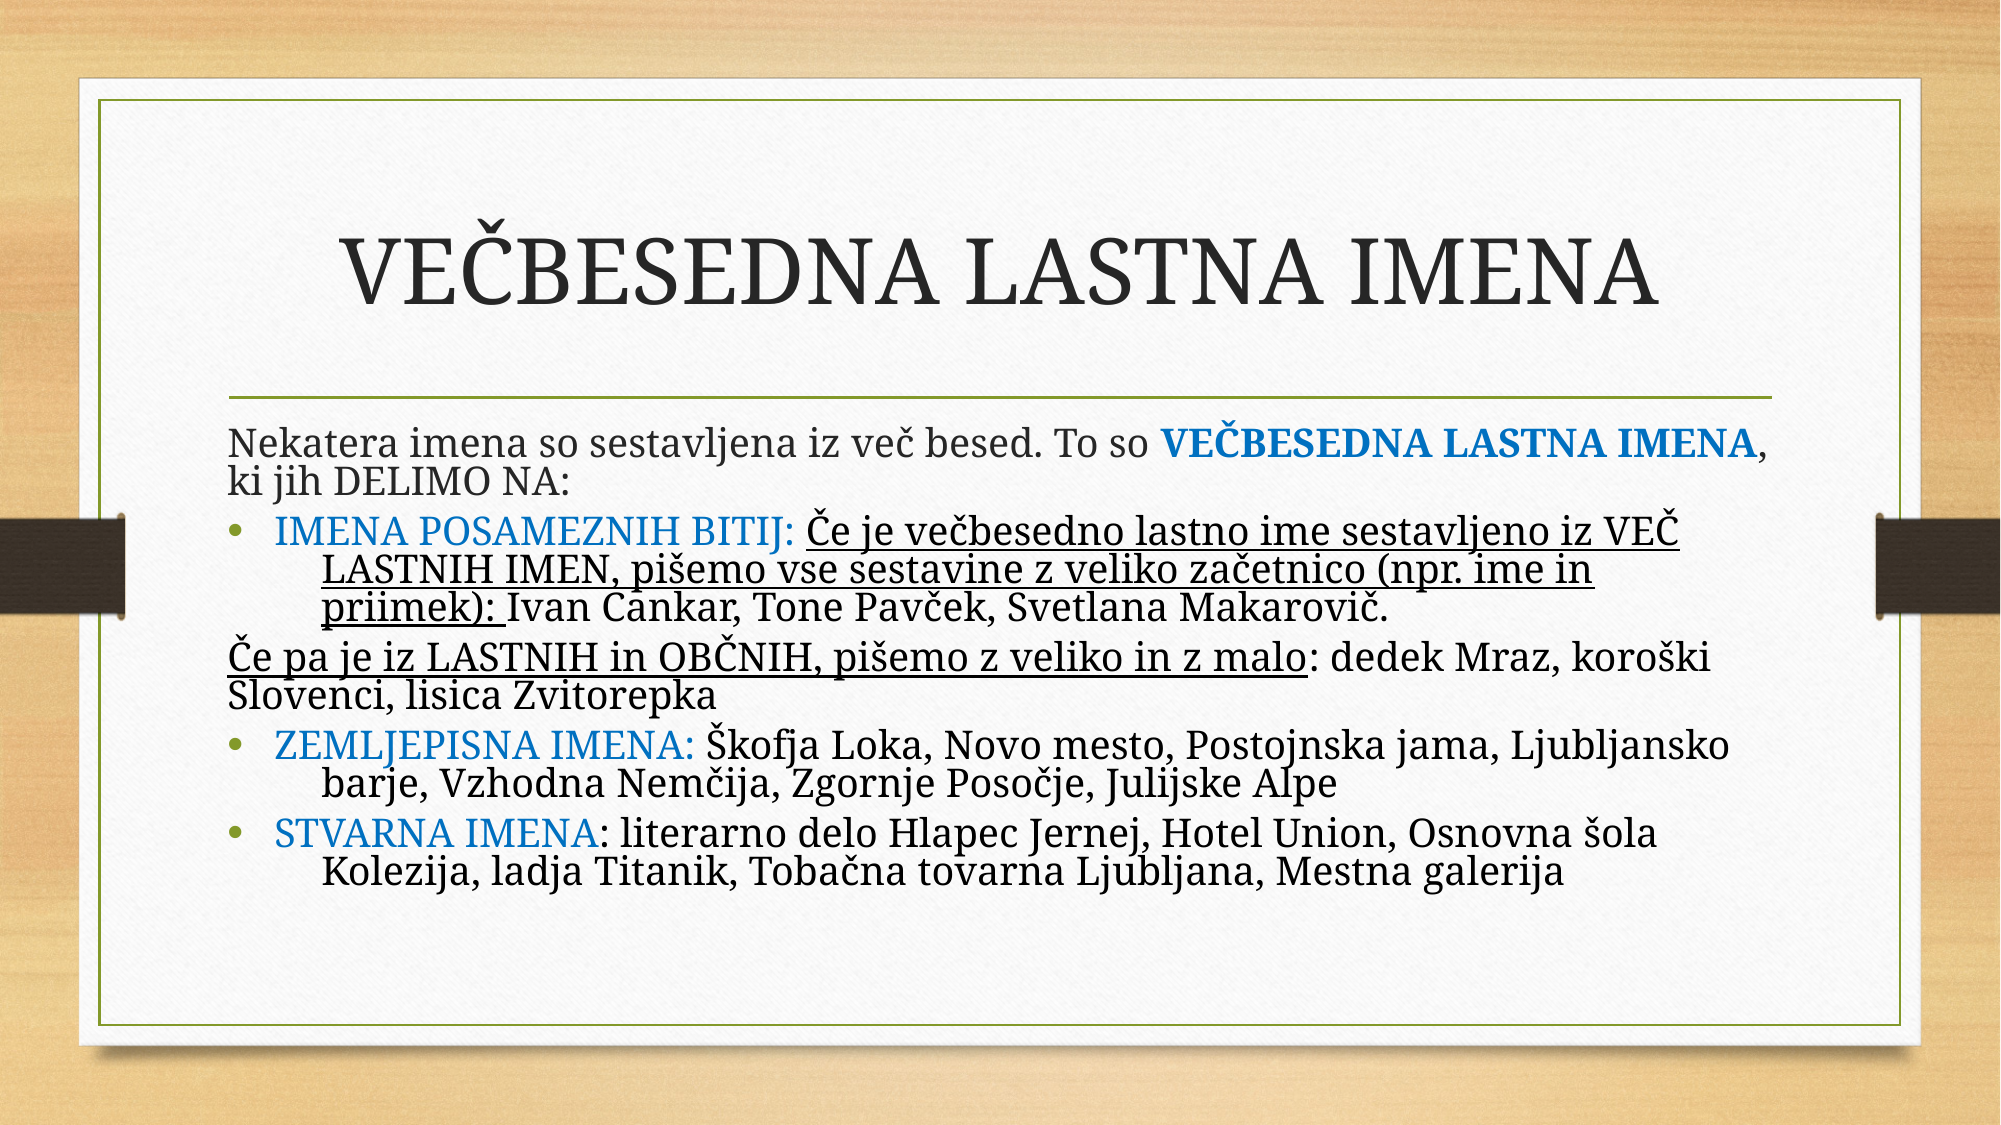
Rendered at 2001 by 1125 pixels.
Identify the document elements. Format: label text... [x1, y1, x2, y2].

title VEČBESEDNA LASTNA IMENA [212, 161, 1788, 376]
list Nekatera imena so sestavljena iz več besed. To so VEČBESEDNA LASTNA IMENA, ki jih DELIMO NA: IMENA POSAMEZNIH BITIJ: Če je večbesedno lastno ime sestavljeno iz VEČ LASTNIH IMEN, pišemo vse sestavine z veliko začetnico (npr. ime in priimek): Ivan Cankar, Tone Pavček, Svetlana Makarovič. Če pa je iz LASTNIH in OBČNIH, pišemo z veliko in z malo: dedek Mraz, koroški Slovenci, lisica Zvitorepka ZEMLJEPISNA IMENA: Škofja Loka, Novo mesto, Postojnska jama, Ljubljansko barje, Vzhodna Nemčija, Zgornje Posočje, Julijske Alpe STVARNA IMENA: literarno delo Hlapec Jernej, Hotel Union, Osnovna šola Kolezija, ladja Titanik, Tobačna tovarna Ljubljana, Mestna galerija [212, 419, 1788, 964]
